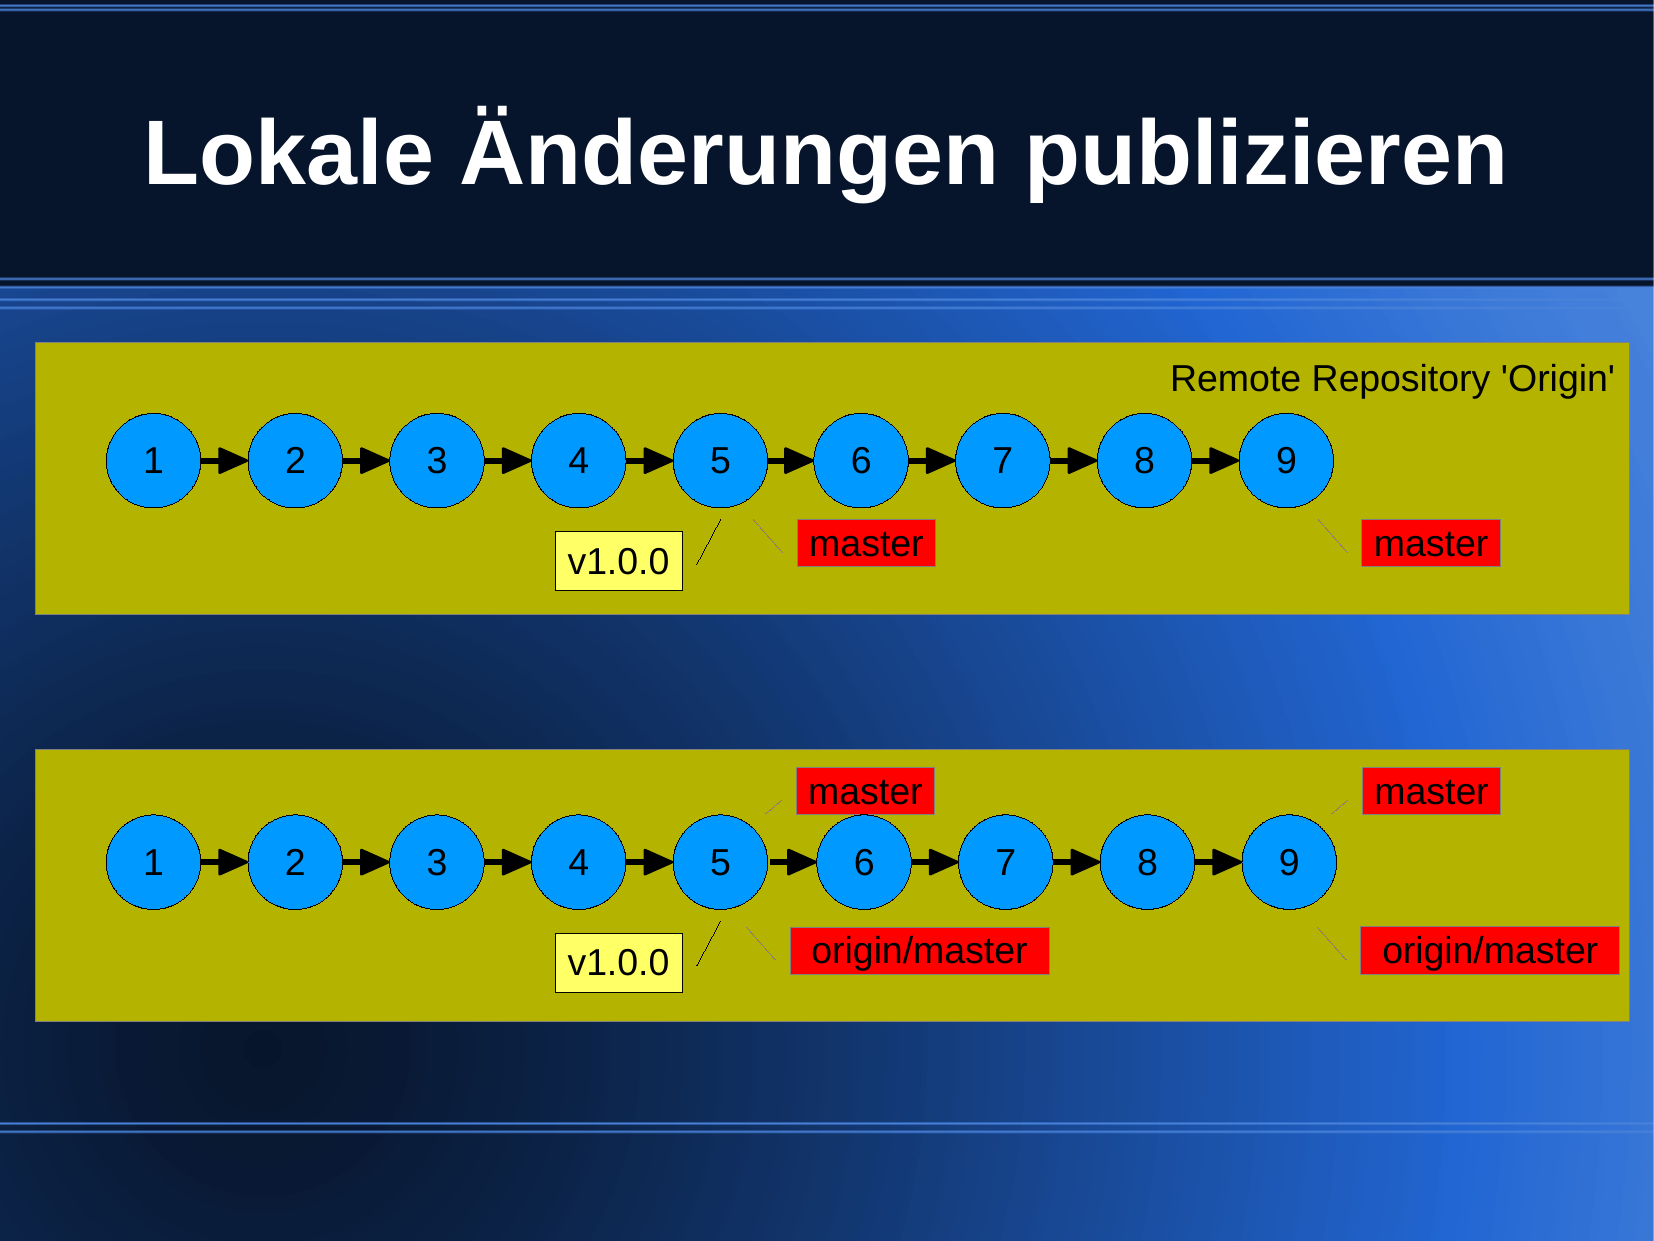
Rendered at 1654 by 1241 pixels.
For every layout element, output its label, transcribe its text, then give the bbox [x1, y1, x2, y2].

text_box 2 [248, 413, 343, 508]
text_box 8 [1100, 814, 1195, 910]
picture [0, 0, 1654, 1241]
text_box [35, 749, 1630, 1022]
text_box 7 [958, 814, 1053, 910]
text_box origin/master [1361, 927, 1620, 974]
text_box 8 [1097, 413, 1192, 508]
text_box Remote Repository 'Origin' [35, 342, 1630, 615]
text_box 5 [673, 413, 768, 508]
text_box 1 [106, 814, 201, 910]
text_box 4 [531, 413, 626, 508]
text_box 2 [248, 814, 343, 910]
text_box master [1362, 520, 1501, 567]
text_box master [797, 520, 936, 567]
text_box 9 [1242, 814, 1337, 910]
text_box master [1362, 768, 1501, 815]
text_box 3 [389, 814, 485, 910]
text_box 9 [1239, 413, 1334, 508]
text_box 6 [816, 814, 912, 910]
text_box 7 [955, 413, 1051, 508]
text_box 6 [813, 413, 909, 508]
text_box 4 [531, 814, 626, 910]
text_box 3 [389, 413, 485, 508]
text_box v1.0.0 [555, 531, 682, 591]
text_box 5 [673, 814, 768, 910]
text_box 1 [106, 413, 201, 508]
title Lokale Änderungen publizieren [82, 49, 1571, 257]
text_box master [796, 768, 935, 815]
text_box origin/master [790, 927, 1049, 974]
text_box v1.0.0 [555, 933, 682, 992]
